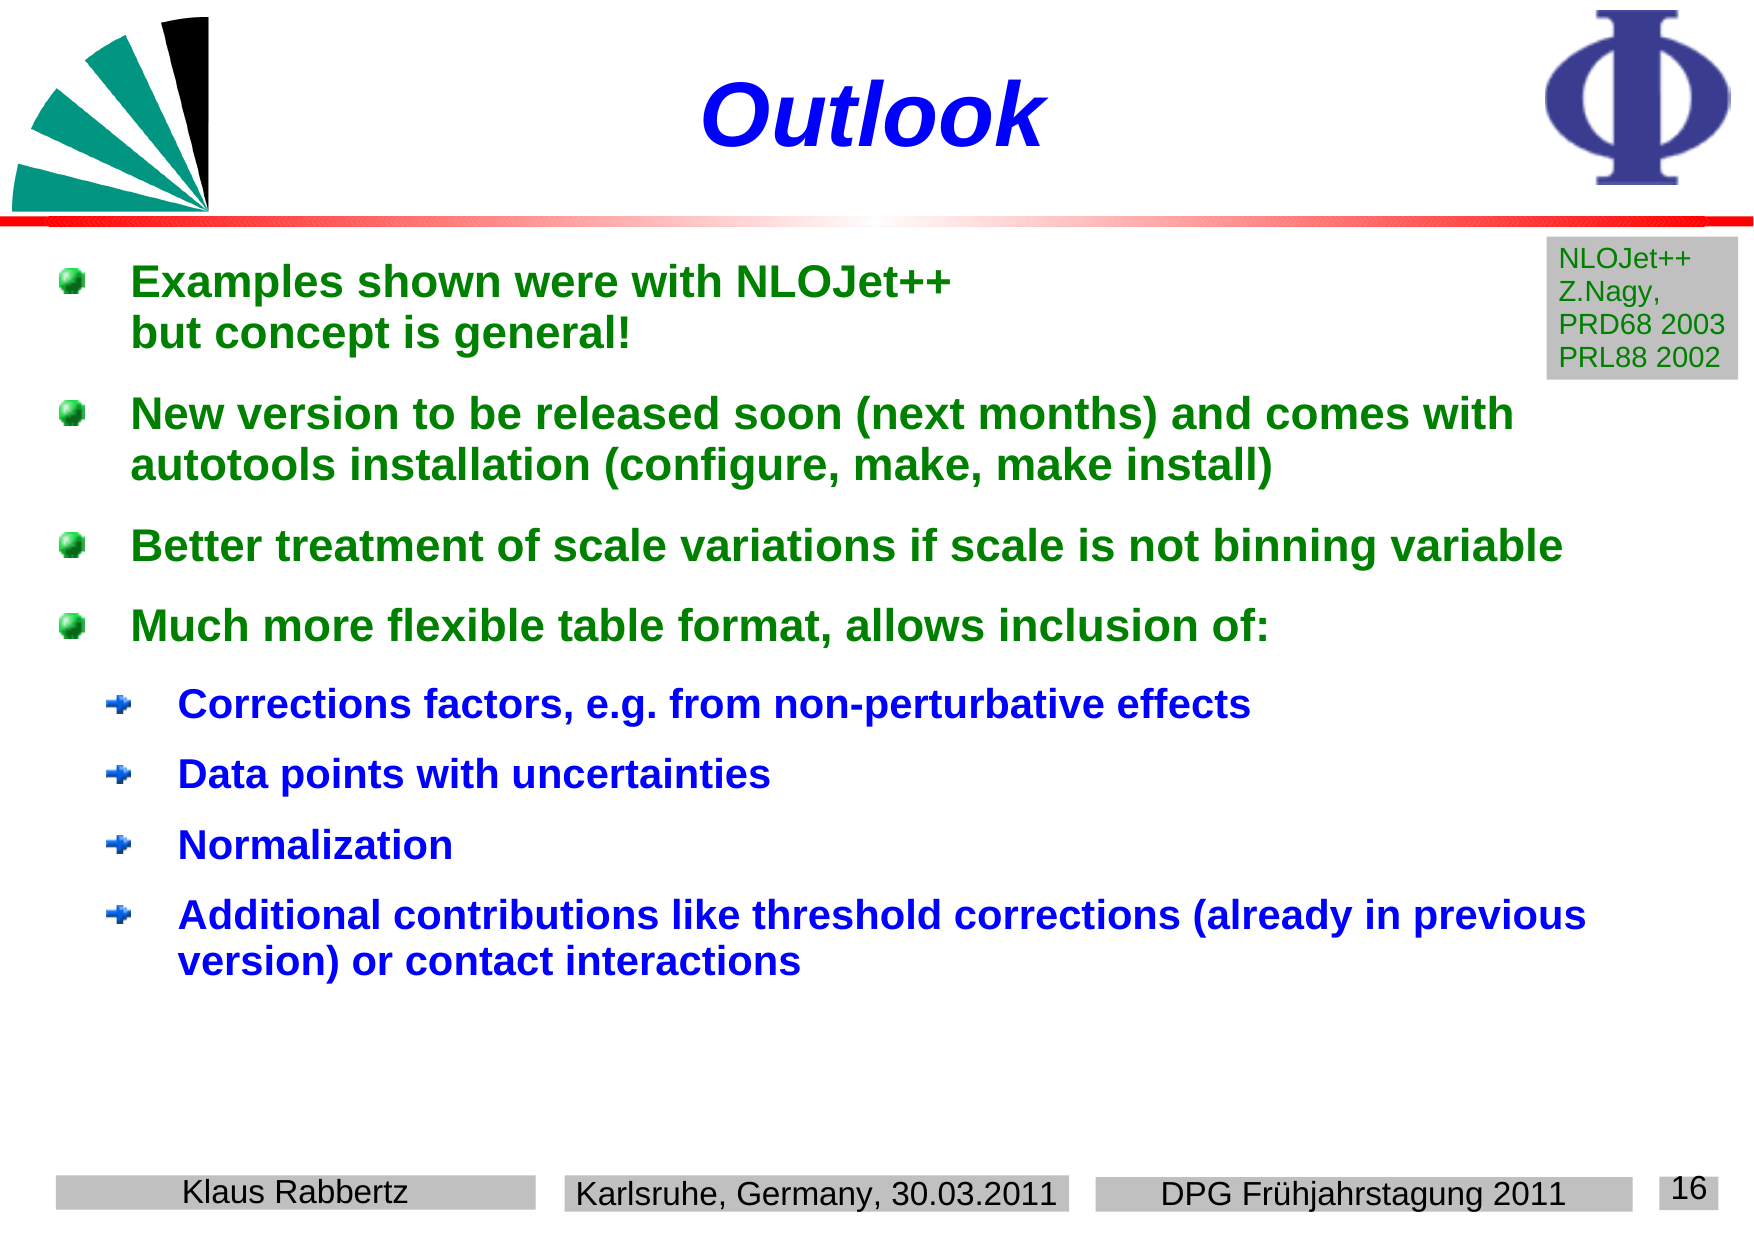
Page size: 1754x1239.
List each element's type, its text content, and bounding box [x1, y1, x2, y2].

text_box NLOJet++ Z.Nagy, PRD68 2003 PRL88 2002 [1546, 236, 1739, 380]
list Examples shown were with NLOJet++ but concept is general! New version to be released soon (next months) and comes with autotools installation (configure, make, make install) Better treatment of scale variations if scale is not binning variable Much more flexible table format, allows inclusion of: Corrections factors, e.g. from non-perturbative effects Data points with uncertainties Normalization Additional contributions like threshold corrections (already in previous version) or contact interactions [47, 255, 1731, 1044]
title Outlook [220, 16, 1525, 213]
picture [12, 17, 209, 214]
picture [1545, 10, 1731, 185]
